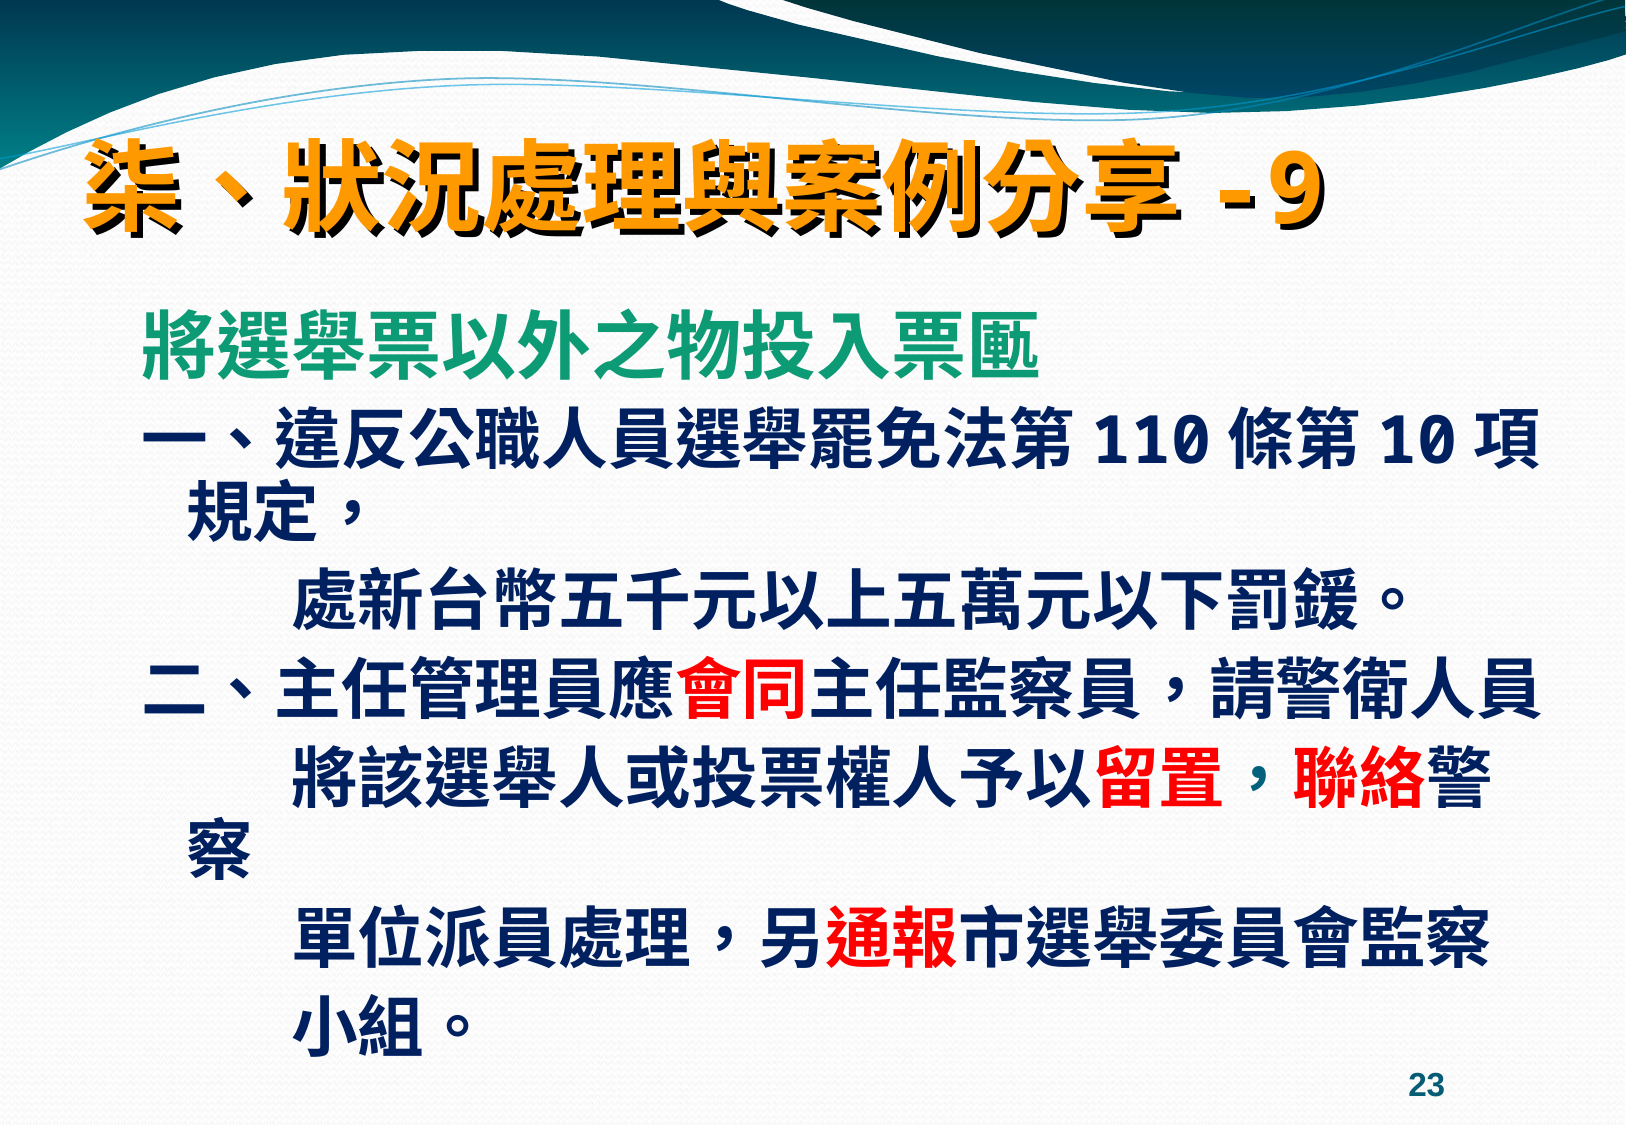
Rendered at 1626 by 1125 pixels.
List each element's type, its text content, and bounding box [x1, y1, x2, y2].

list 將選舉票以外之物投入票匭 一、違反公職人員選舉罷免法第110條第10項規定， 處新台幣五千元以上五萬元以下罰鍰。 二、主任管理員應會同主任監察員，請警衛人員 將該選舉人或投票權人予以留置，聯絡警察 單位派員處理，另通報市選舉委員會監察 小組。 [81, 301, 1572, 1103]
title 柒、狀況處理與案例分享-9 [81, 99, 1544, 244]
text_box [1408, 1042, 1544, 1103]
